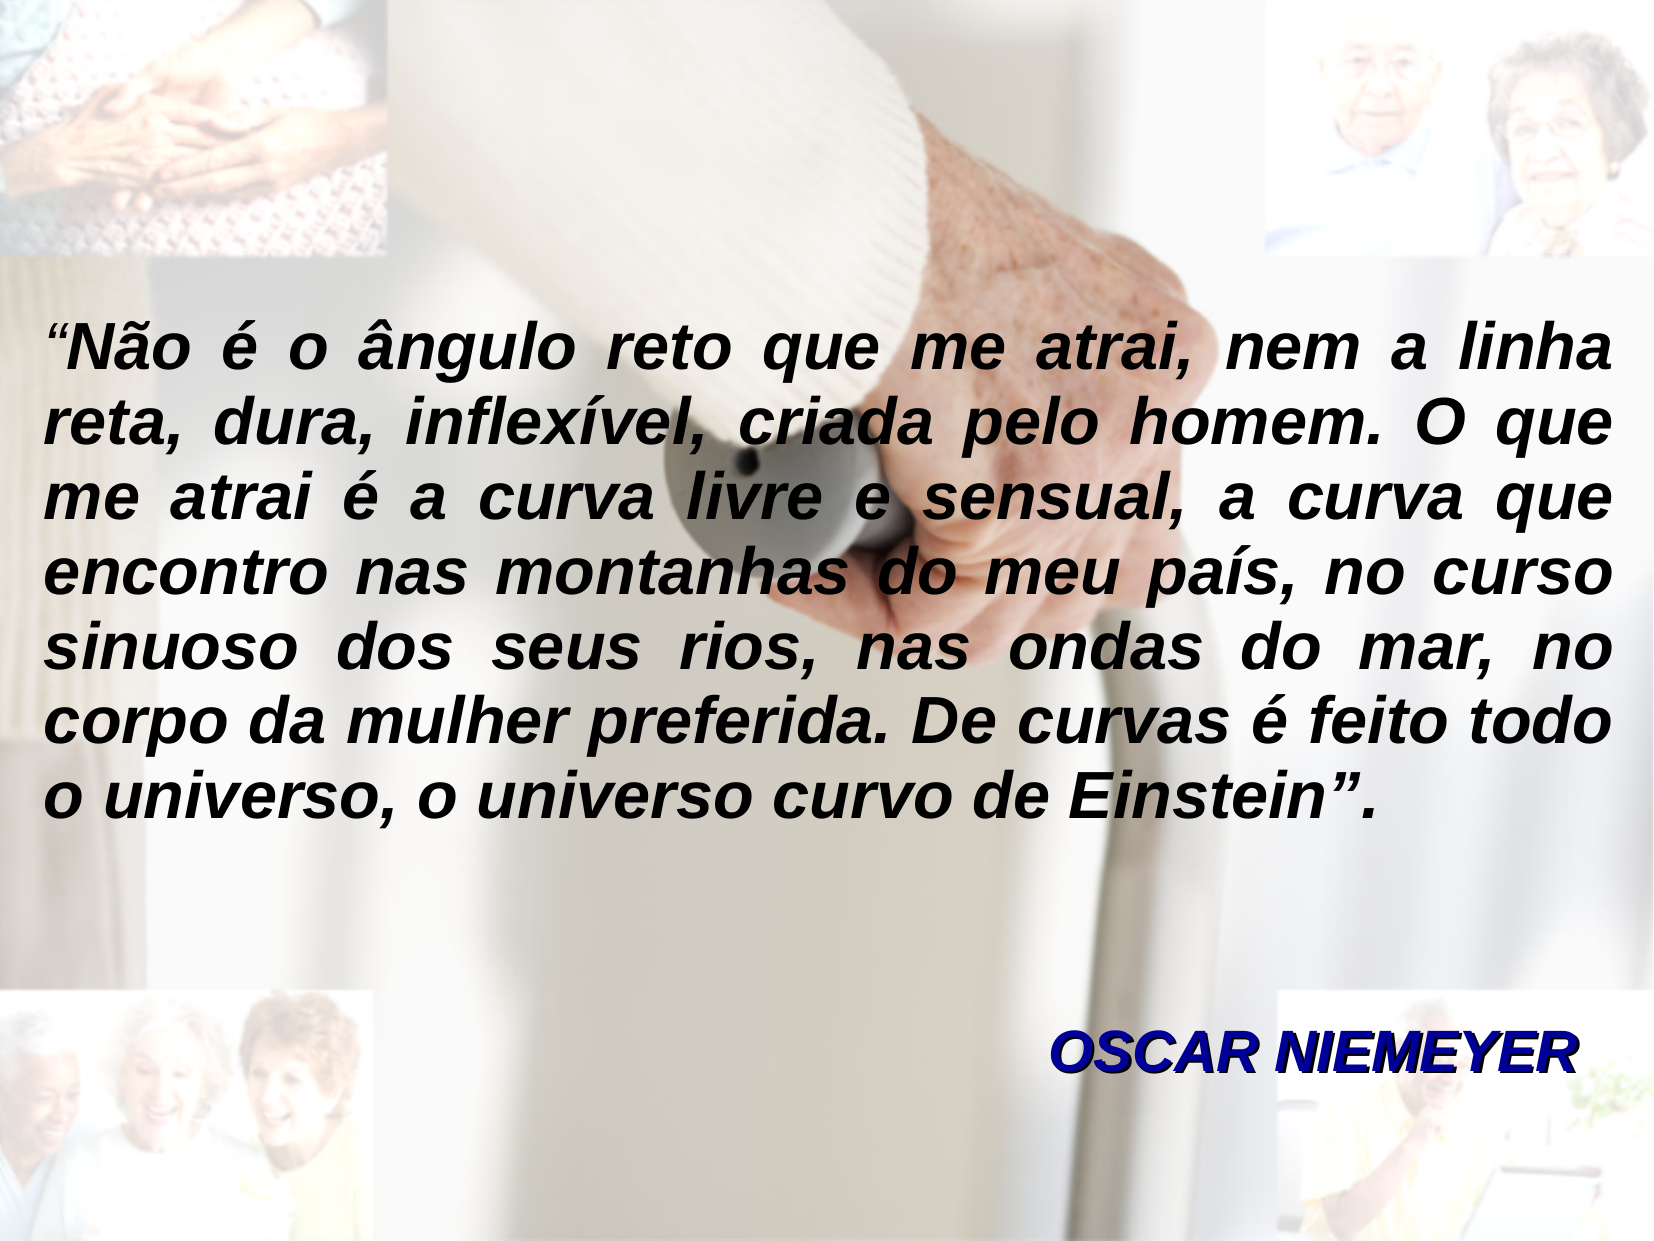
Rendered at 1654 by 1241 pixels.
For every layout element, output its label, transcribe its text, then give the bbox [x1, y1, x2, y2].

text_box “Não é o ângulo reto que me atrai, nem a linha reta, dura, inflexível, criada pelo homem. O que me atrai é a curva livre e sensual, a curva que encontro nas montanhas do meu país, no curso sinuoso dos seus rios, nas ondas do mar, no corpo da mulher preferida. De curvas é feito todo o universo, o universo curvo de Einstein”. OSCAR NIEMEYER [29, 210, 1630, 1096]
picture [0, 0, 1654, 1241]
